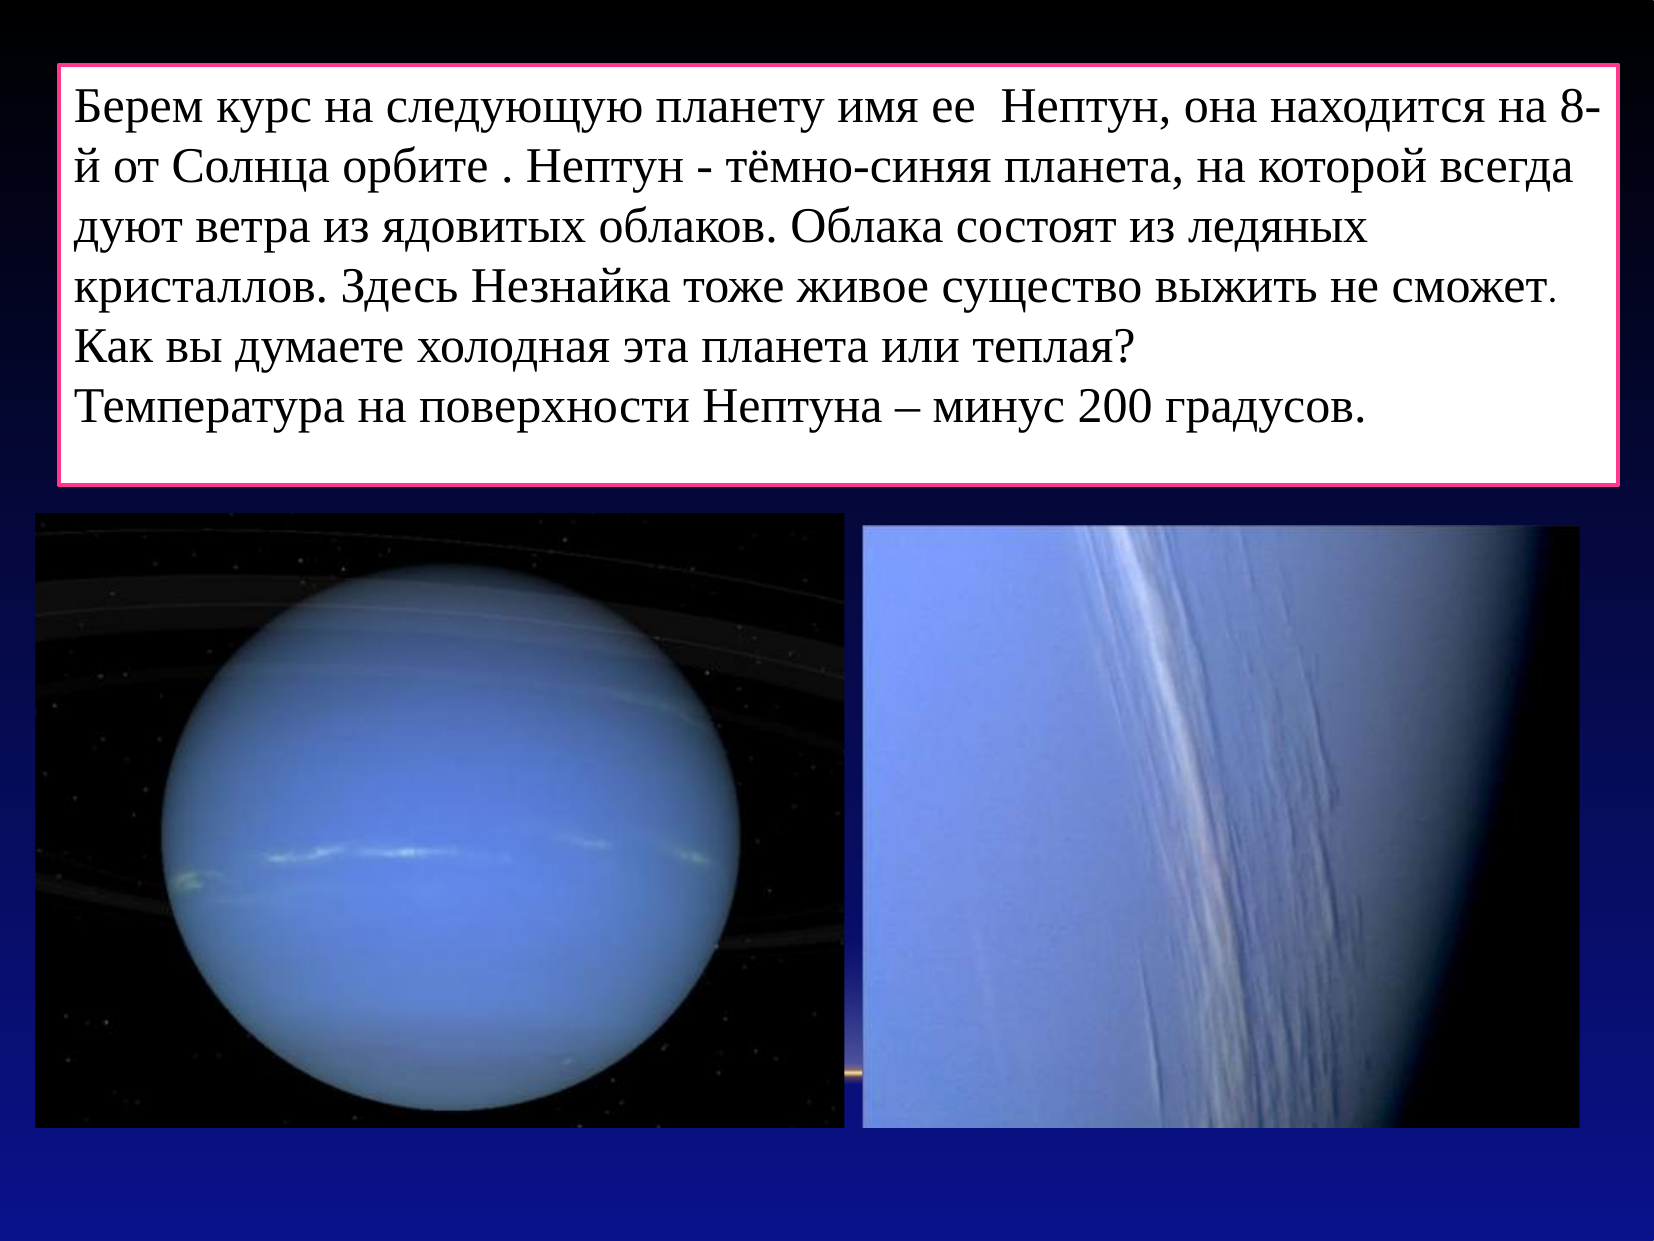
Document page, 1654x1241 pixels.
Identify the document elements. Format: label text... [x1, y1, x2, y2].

picture [862, 525, 1580, 1128]
text_box Берем курс на следующую планету имя ее Нептун, она находится на 8-й от Солнца орбите . Нептун - тёмно-синяя планета, на которой всегда дуют ветра из ядовитых облаков. Облака состоят из ледяных кристаллов. Здесь Незнайка тоже живое существо выжить не сможет. Как вы думаете холодная эта планета или теплая? Температура на поверхности Нептуна – минус 200 градусов. [59, 65, 1618, 485]
picture [35, 513, 845, 1128]
